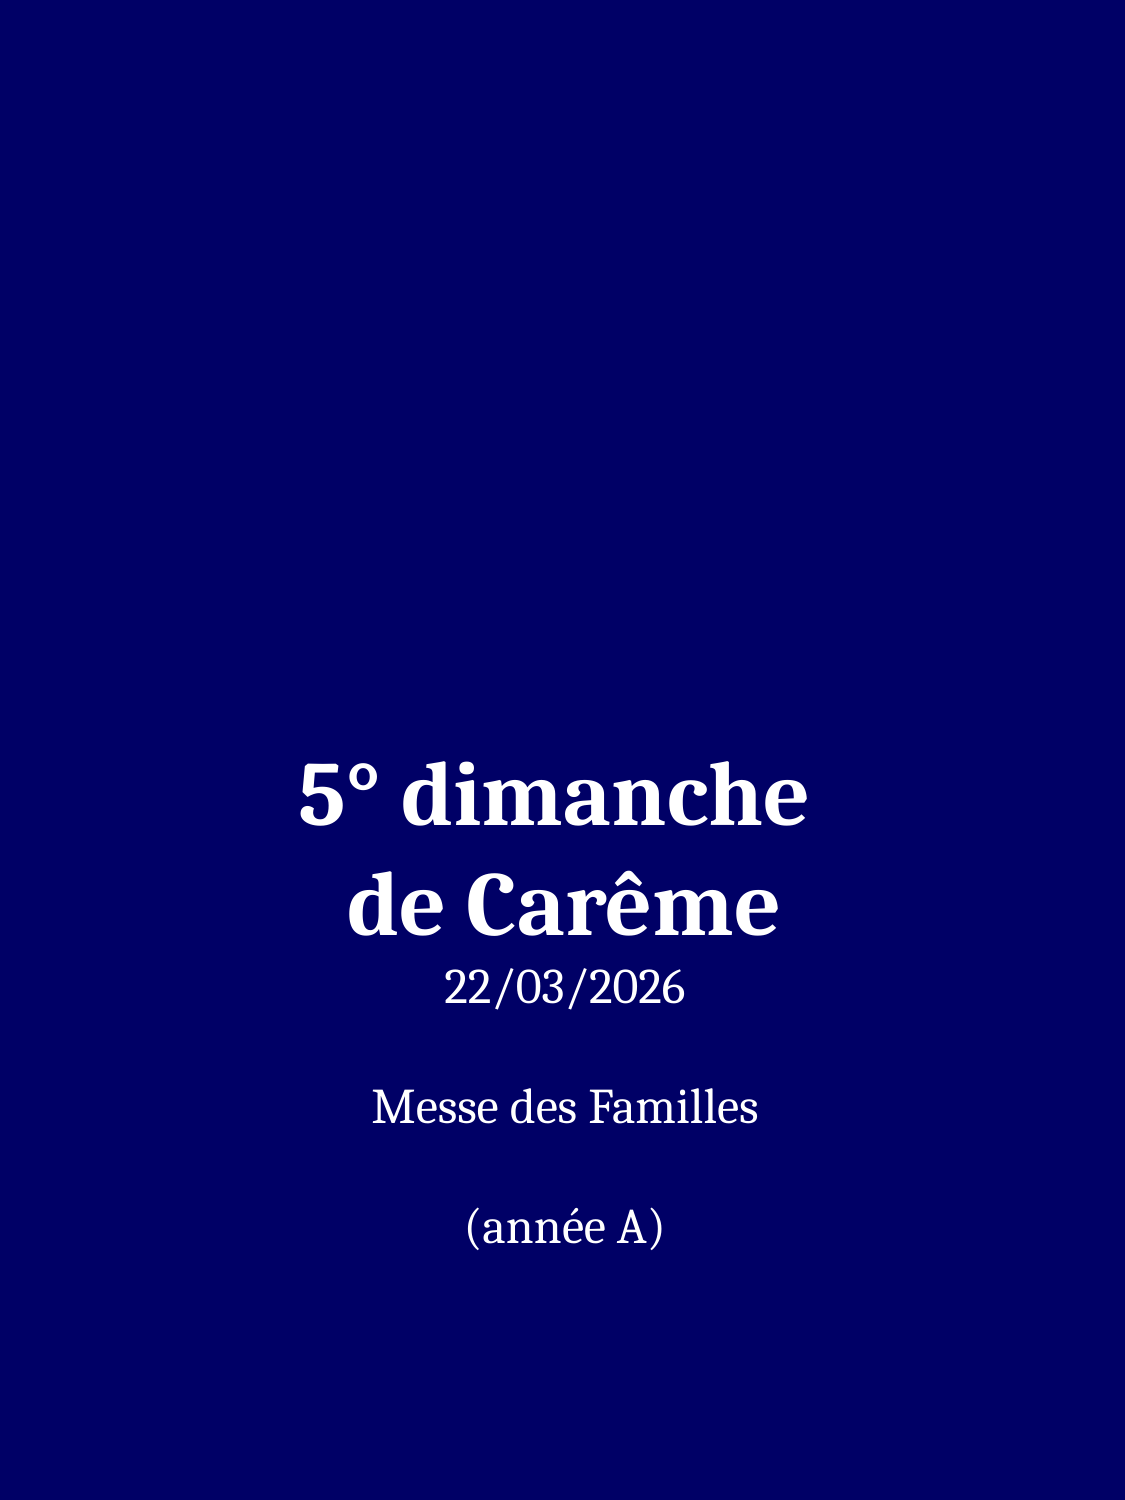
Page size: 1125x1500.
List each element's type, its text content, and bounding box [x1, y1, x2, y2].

text_box 5° dimanche de Carême 22/03/2026 Messe des Familles (année A) [277, 726, 853, 1321]
